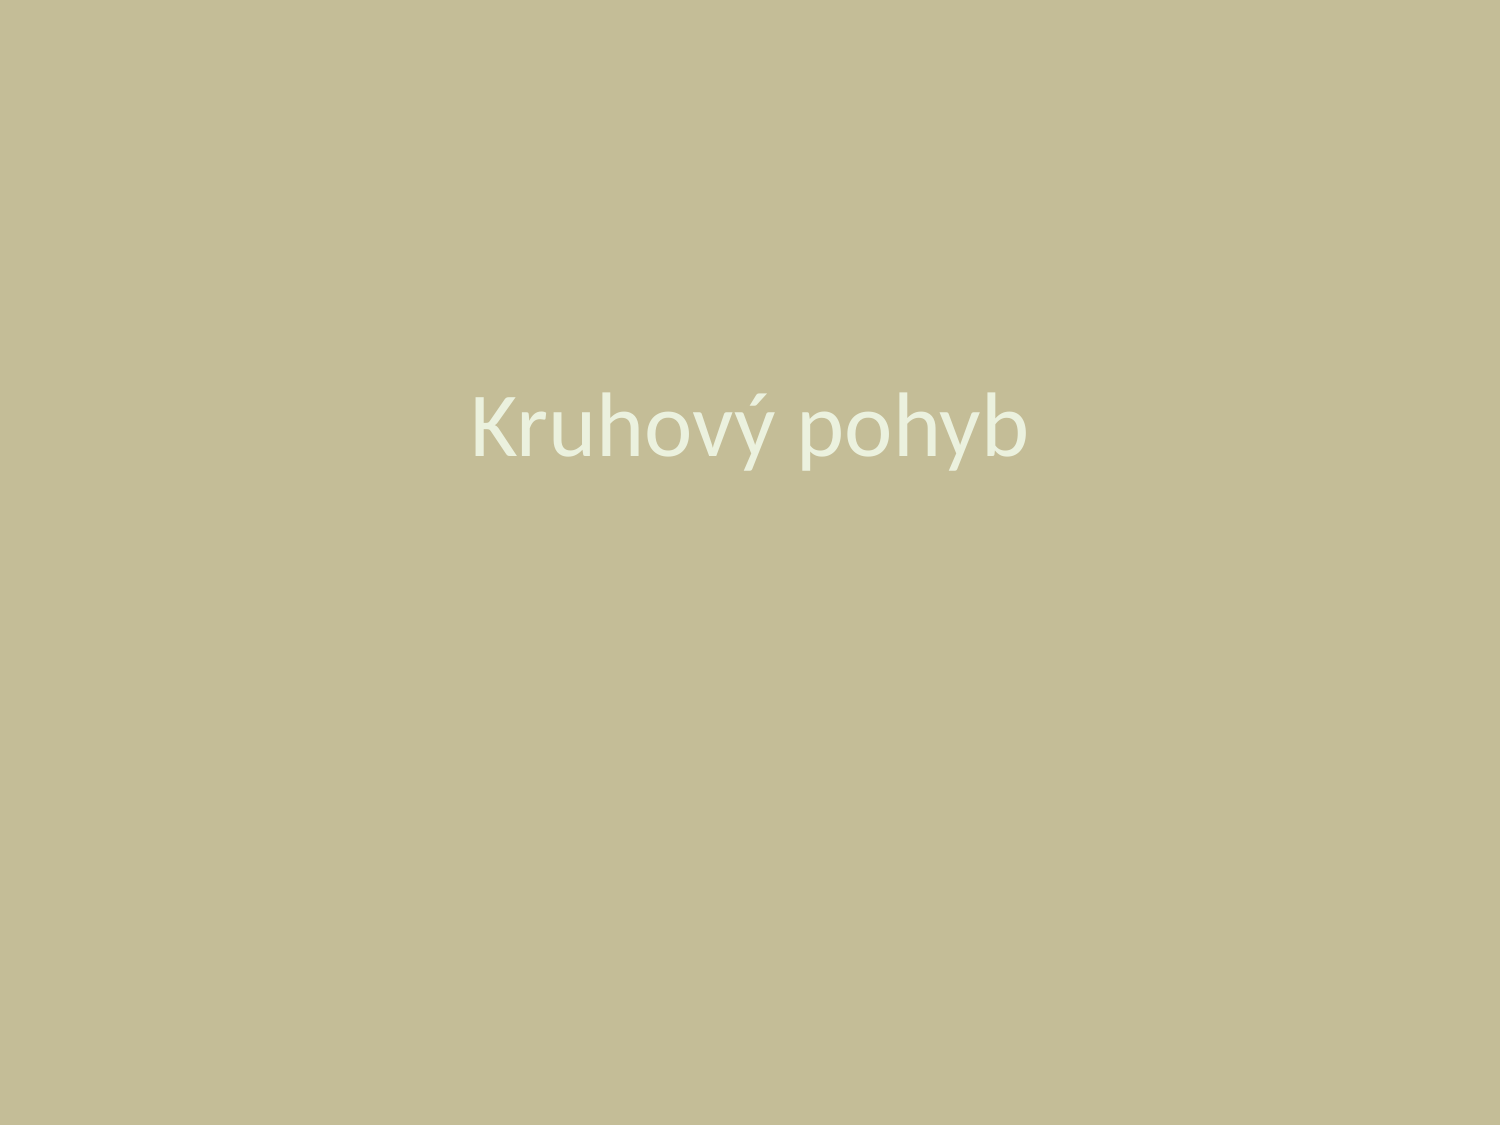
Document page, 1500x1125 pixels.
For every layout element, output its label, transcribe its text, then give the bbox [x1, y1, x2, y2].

title Kruhový pohyb [112, 349, 1388, 591]
